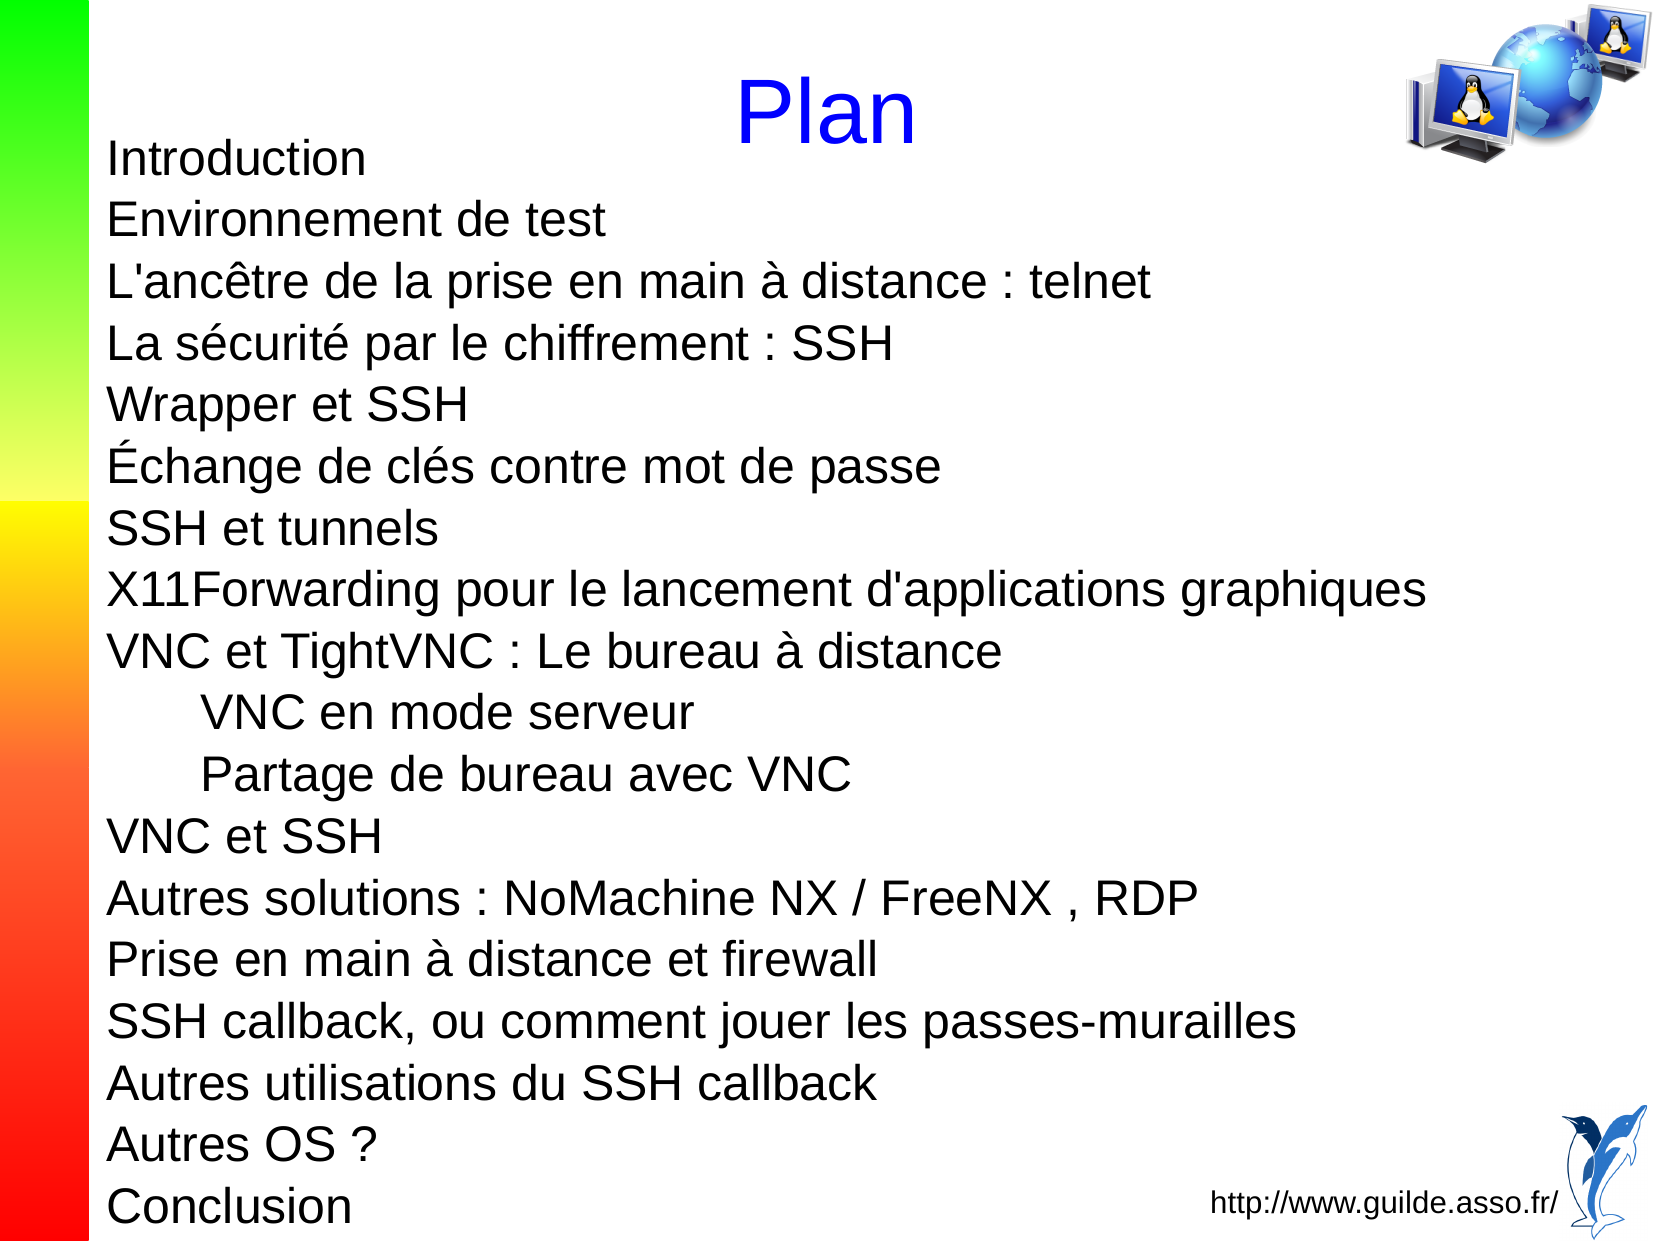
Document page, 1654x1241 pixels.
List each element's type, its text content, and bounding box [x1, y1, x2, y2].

list Introduction Environnement de test L'ancêtre de la prise en main à distance : telnet La sécurité par le chiffrement : SSH Wrapper et SSH Échange de clés contre mot de passe SSH et tunnels X11Forwarding pour le lancement d'applications graphiques VNC et TightVNC : Le bureau à distance VNC en mode serveur Partage de bureau avec VNC VNC et SSH Autres solutions : NoMachine NX / FreeNX , RDP Prise en main à distance et firewall SSH callback, ou comment jouer les passes-murailles Autres utilisations du SSH callback Autres OS ? Conclusion [106, 129, 1595, 1234]
title Plan [82, 8, 1571, 216]
picture [1559, 1102, 1648, 1241]
text_box [94, 1181, 390, 1241]
picture [1402, 0, 1654, 165]
